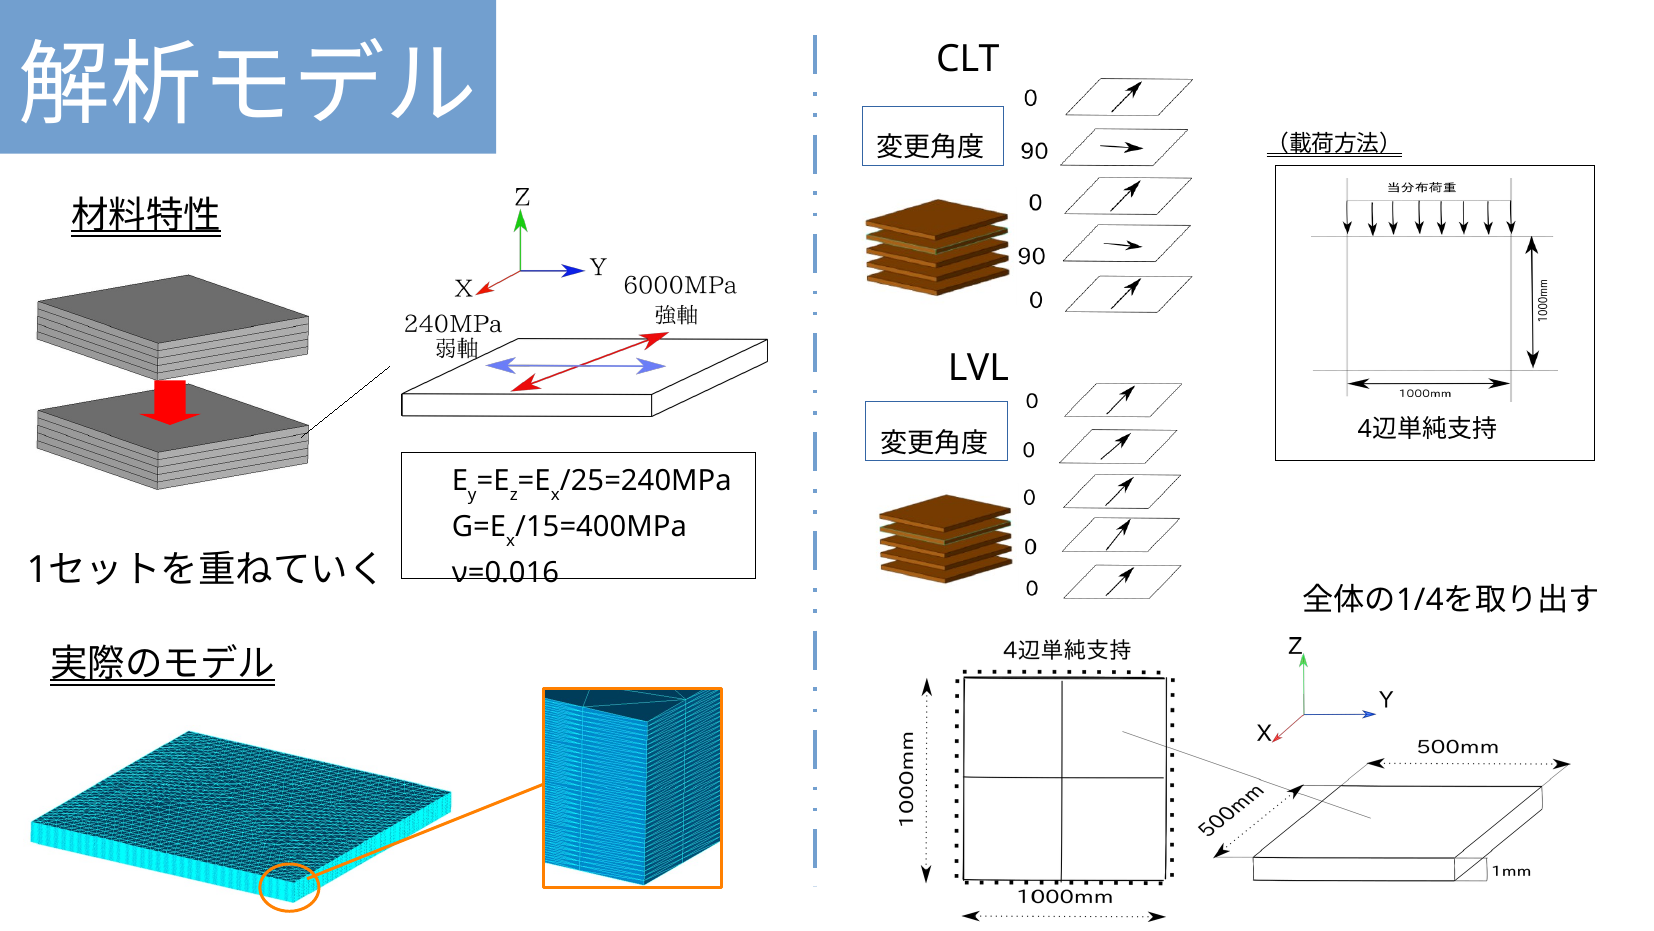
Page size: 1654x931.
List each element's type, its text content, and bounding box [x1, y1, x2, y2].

picture [315, 823, 453, 903]
picture [1311, 178, 1558, 402]
text_box LVL [933, 332, 1040, 390]
text_box 変更角度 [865, 413, 1020, 456]
picture [865, 354, 1182, 603]
text_box 実際のモデル [35, 625, 296, 697]
picture [262, 875, 317, 903]
text_box 4辺単純支持 [1343, 402, 1512, 453]
picture [850, 47, 1193, 317]
text_box Ey=Ez=Ex/25=240MPa G=Ex/15=400MPa ν=0.016 [401, 452, 756, 579]
title 解析モデル [0, 0, 497, 154]
picture [23, 725, 453, 903]
picture [899, 637, 1571, 922]
text_box 変更角度 [862, 118, 1016, 160]
text_box 材料特性 [56, 177, 237, 230]
picture [545, 842, 721, 886]
text_box [862, 106, 1004, 118]
text_box 全体の1/4を取り出す [1287, 566, 1654, 626]
text_box [865, 401, 1008, 413]
text_box CLT [921, 23, 1028, 81]
text_box [138, 380, 202, 425]
text_box （載荷方法） [1251, 118, 1489, 166]
text_box [862, 160, 1004, 166]
text_box 1セットを重ねていく [11, 531, 402, 591]
picture [401, 188, 768, 417]
picture [35, 271, 309, 490]
text_box [865, 456, 1008, 461]
